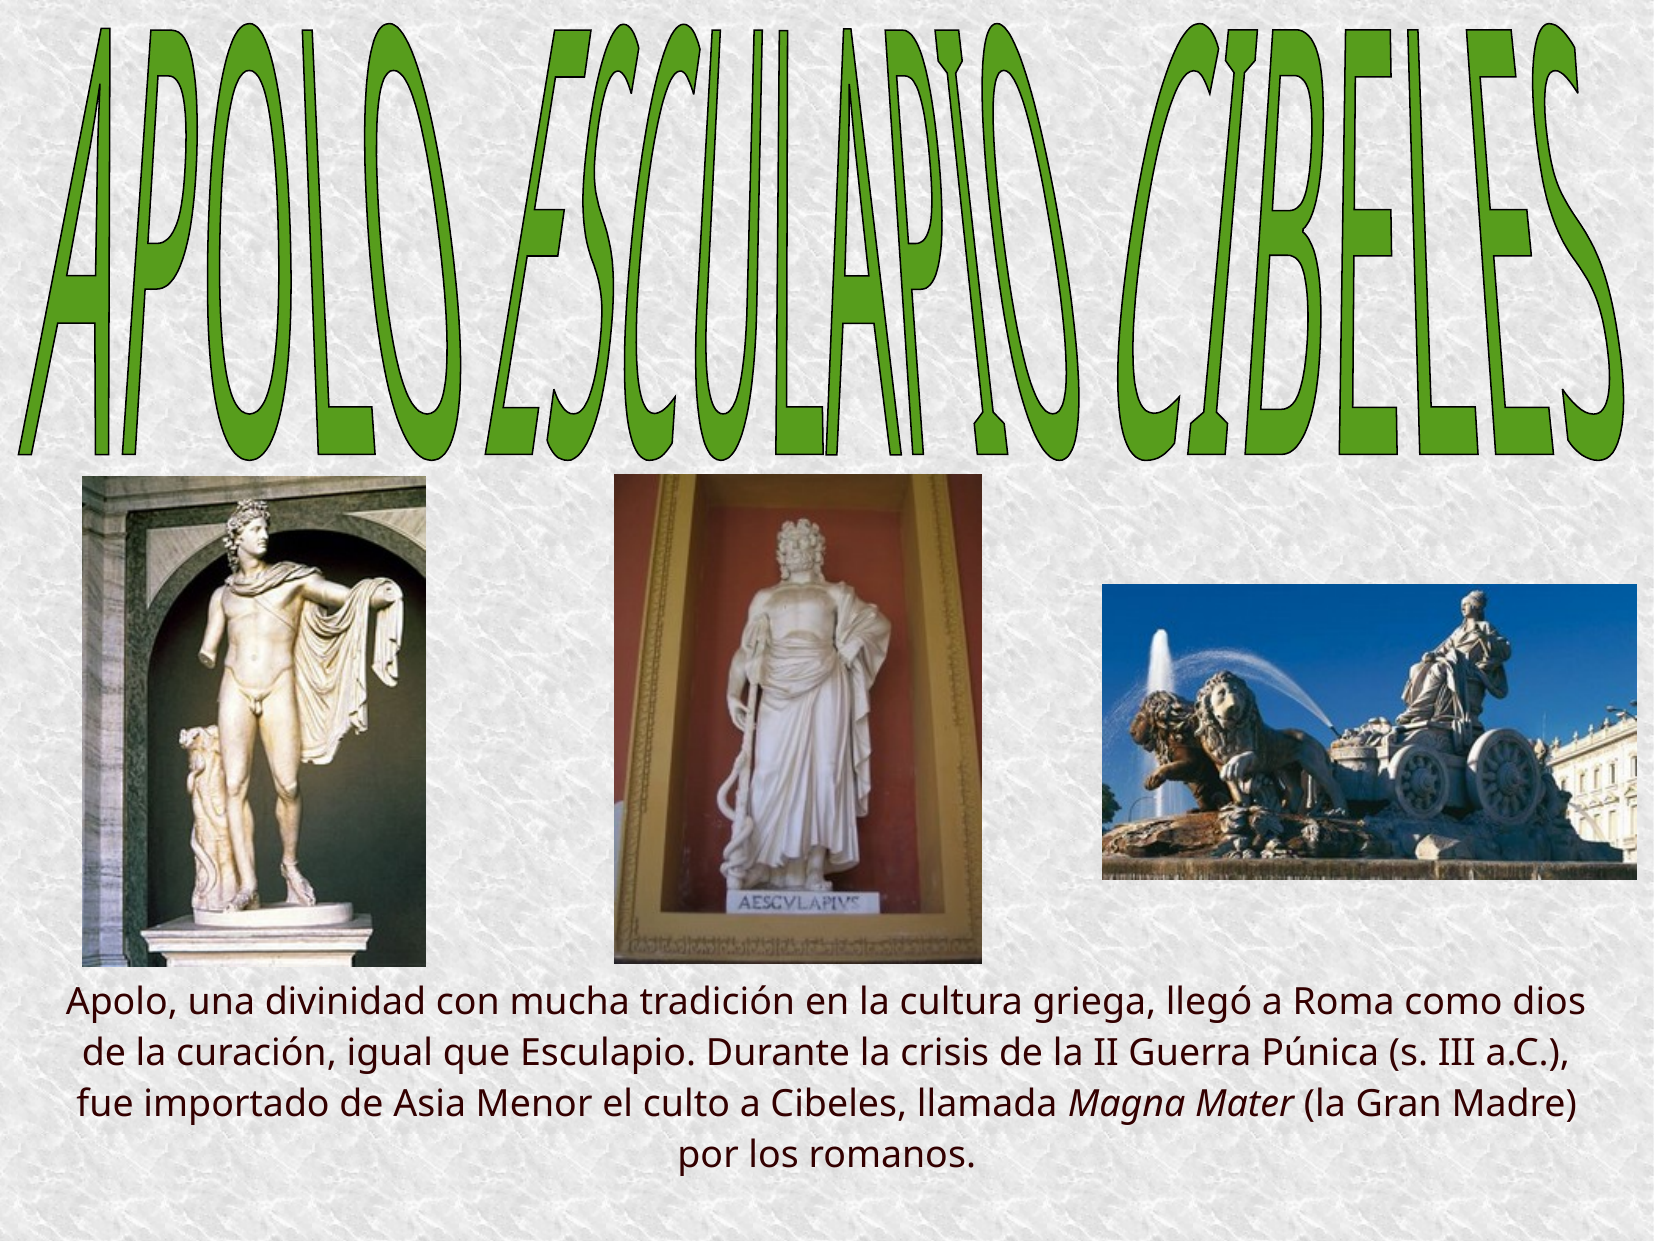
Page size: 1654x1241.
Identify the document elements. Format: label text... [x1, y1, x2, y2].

text_box ESCULAPIO [826, 28, 902, 455]
text_box APOLO [302, 30, 376, 455]
text_box ESCULAPIO [775, 30, 824, 455]
text_box ESCULAPIO [485, 30, 591, 455]
text_box CIBELES [1466, 29, 1554, 455]
text_box ESCULAPIO [885, 30, 942, 455]
text_box ESCULAPIO [935, 30, 1008, 455]
text_box ESCULAPIO [695, 30, 763, 461]
text_box APOLO [207, 23, 292, 461]
text_box CIBELES [1187, 29, 1258, 455]
text_box APOLO [18, 28, 110, 455]
text_box ESCULAPIO [547, 24, 639, 461]
text_box Apolo, una divinidad con mucha tradición en la cultura griega, llegó a Roma como dios de la curación, igual que Esculapio. Durante la crisis de la II Guerra Púnica (s. III a.C.), fue importado de Asia Menor el culto a Cibeles, llamada Magna Mater (la Gran Madre) por los romanos. [35, 966, 1619, 1241]
text_box APOLO [122, 30, 198, 455]
text_box APOLO [364, 23, 461, 461]
text_box CIBELES [1532, 23, 1624, 461]
text_box CIBELES [1339, 29, 1398, 455]
text_box ESCULAPIO [982, 23, 1079, 461]
text_box CIBELES [1407, 29, 1479, 455]
picture [0, 0, 1654, 1241]
text_box CIBELES [1245, 29, 1324, 455]
text_box CIBELES [1117, 23, 1219, 461]
text_box ESCULAPIO [624, 24, 700, 461]
